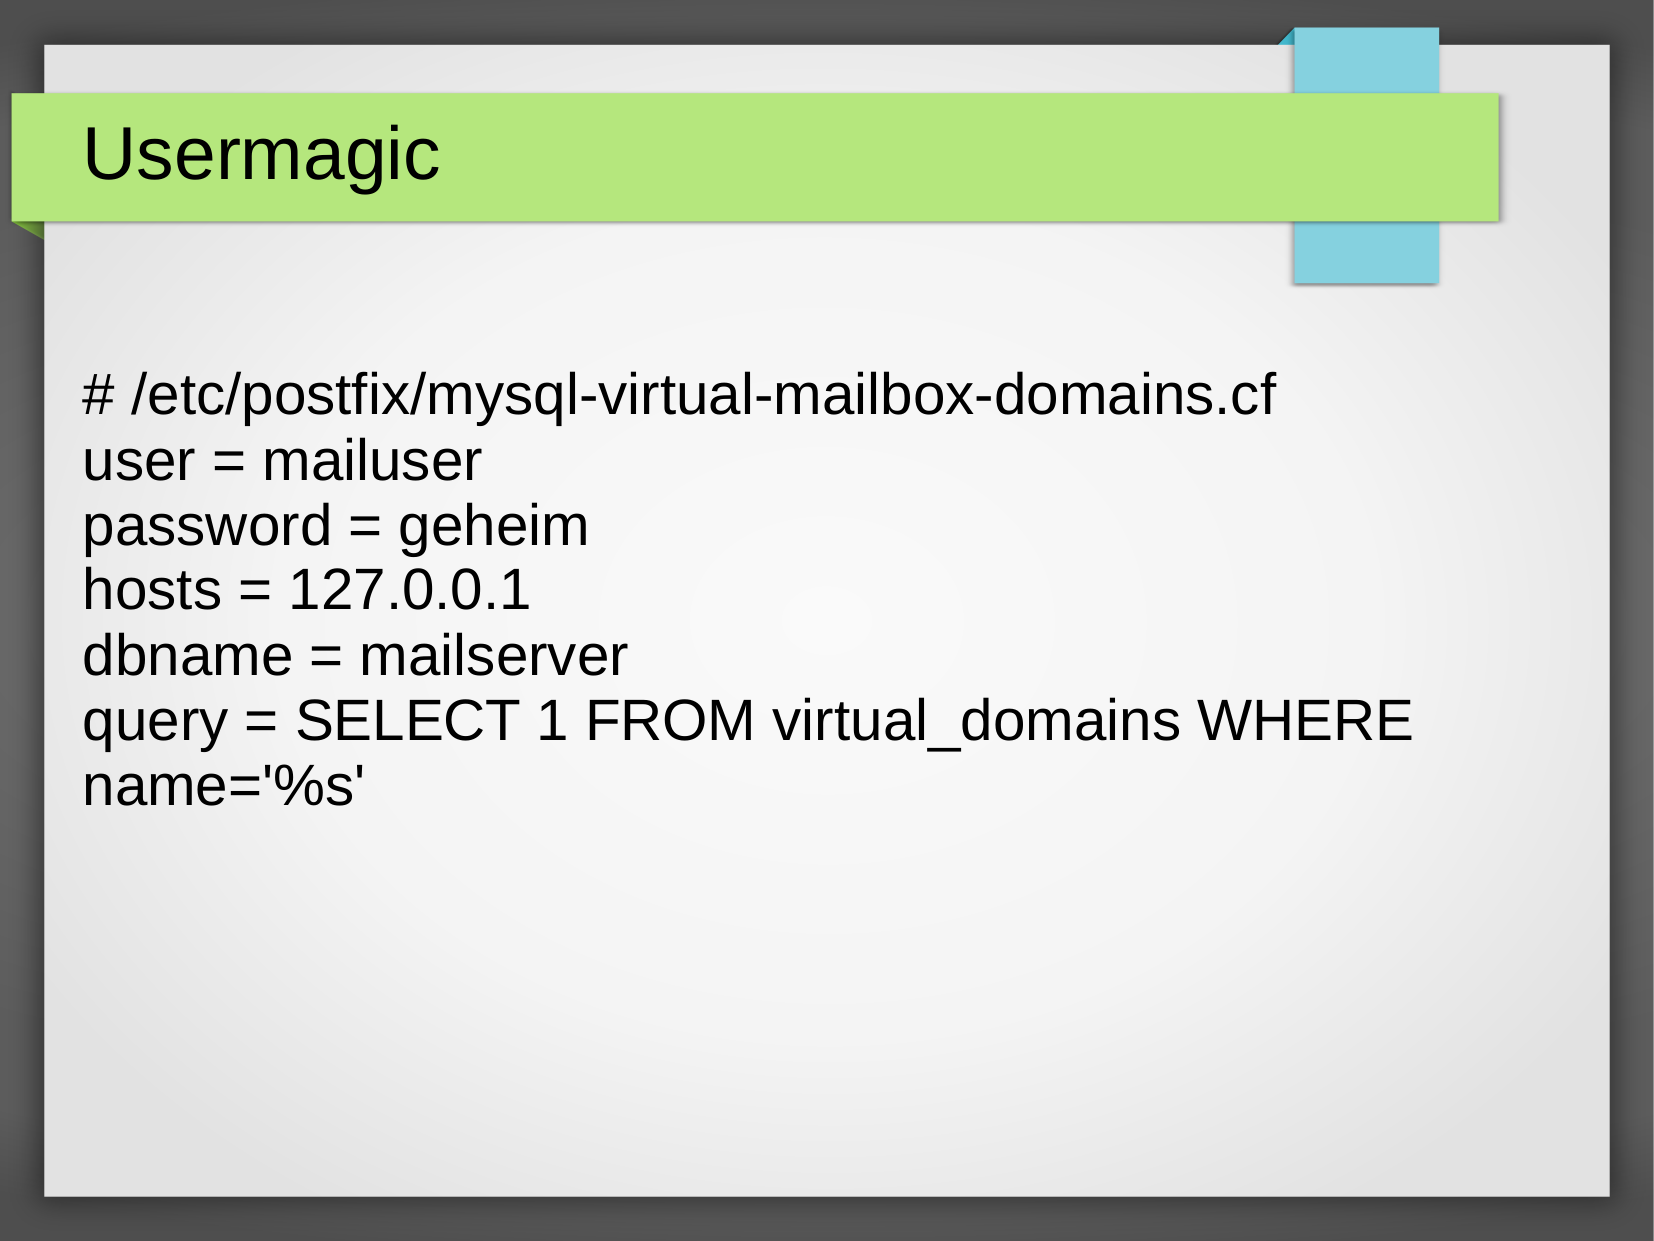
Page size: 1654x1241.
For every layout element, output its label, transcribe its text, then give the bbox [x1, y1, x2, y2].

subtitle # /etc/postfix/mysql-virtual-mailbox-domains.cf user = mailuser password = geheim hosts = 127.0.0.1 dbname = mailserver query = SELECT 1 FROM virtual_domains WHERE name='%s' [82, 295, 1571, 1015]
picture [0, 0, 1654, 1241]
title Usermagic [82, 94, 1264, 213]
